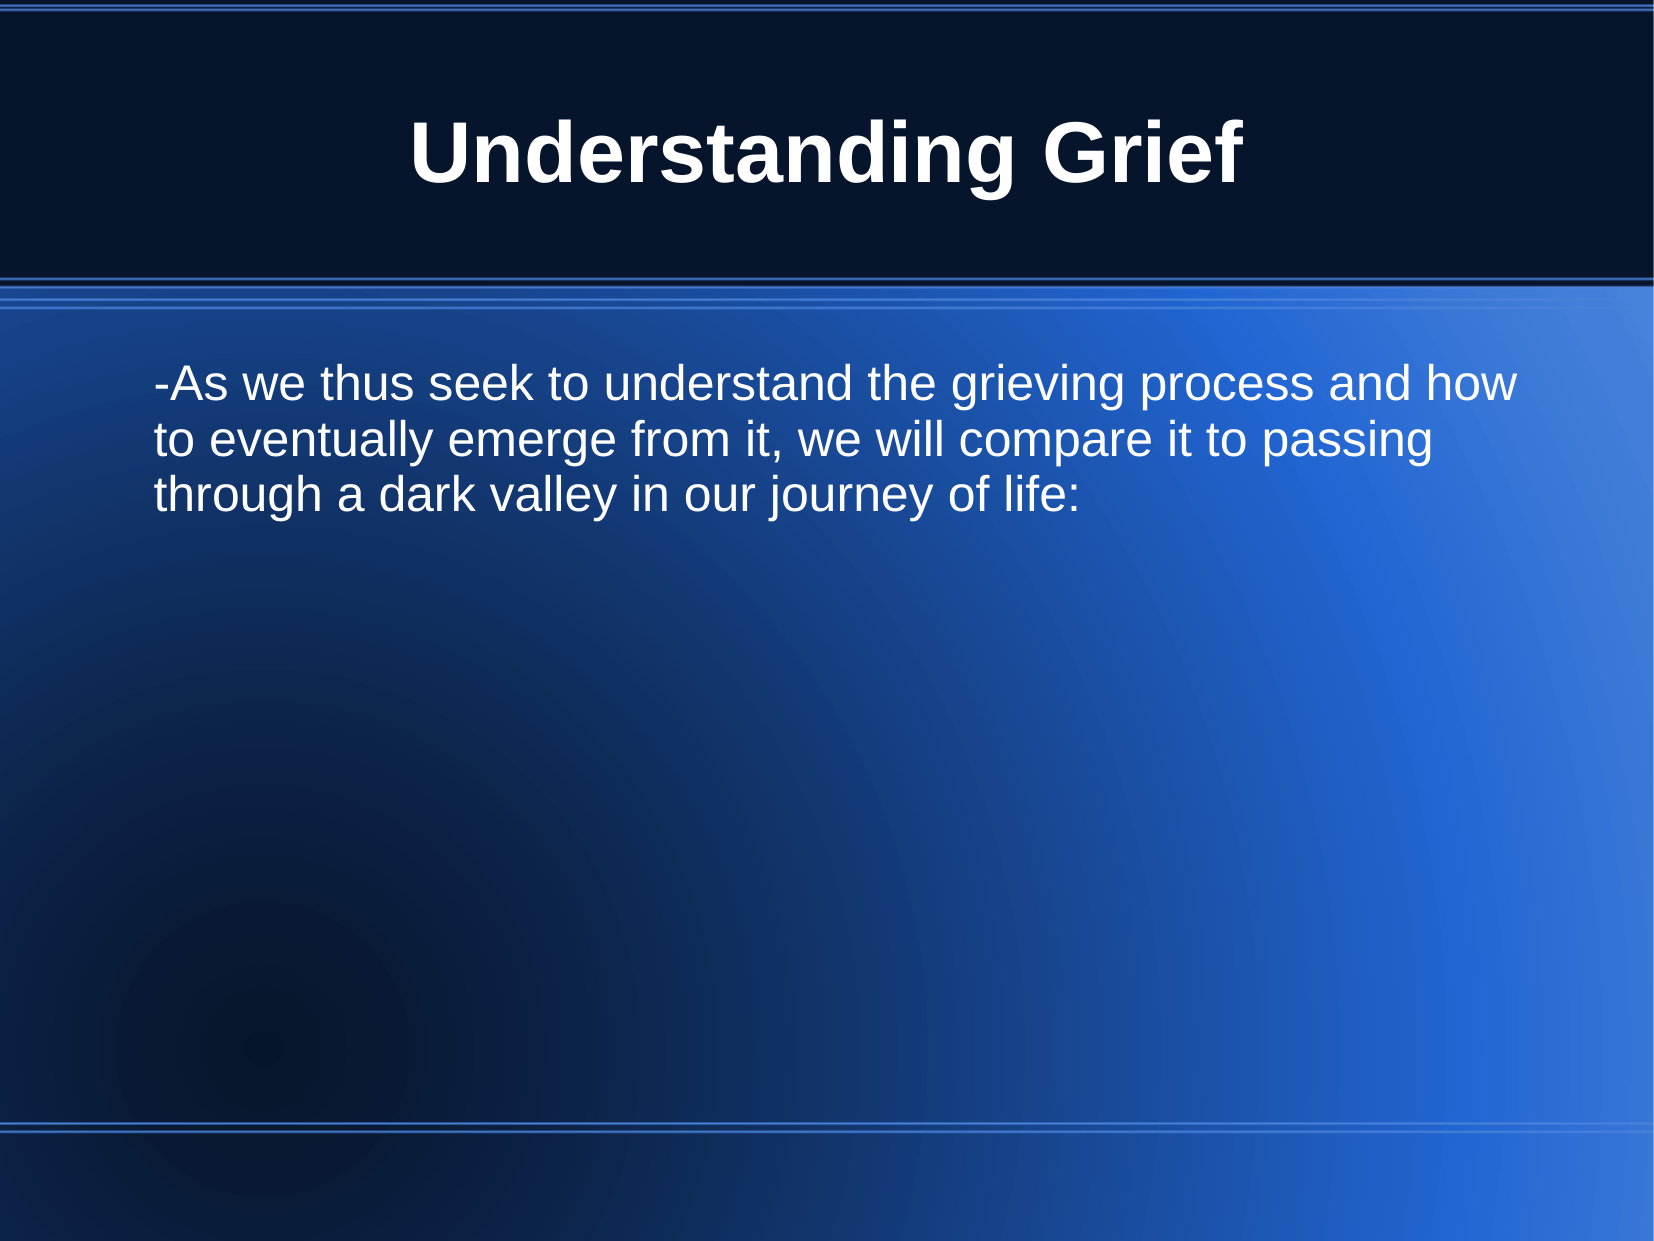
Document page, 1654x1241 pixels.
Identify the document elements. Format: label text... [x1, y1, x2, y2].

title Understanding Grief [82, 49, 1571, 257]
list -As we thus seek to understand the grieving process and how to eventually emerge from it, we will compare it to passing through a dark valley in our journey of life: [82, 355, 1571, 1058]
picture [0, 0, 1654, 1241]
